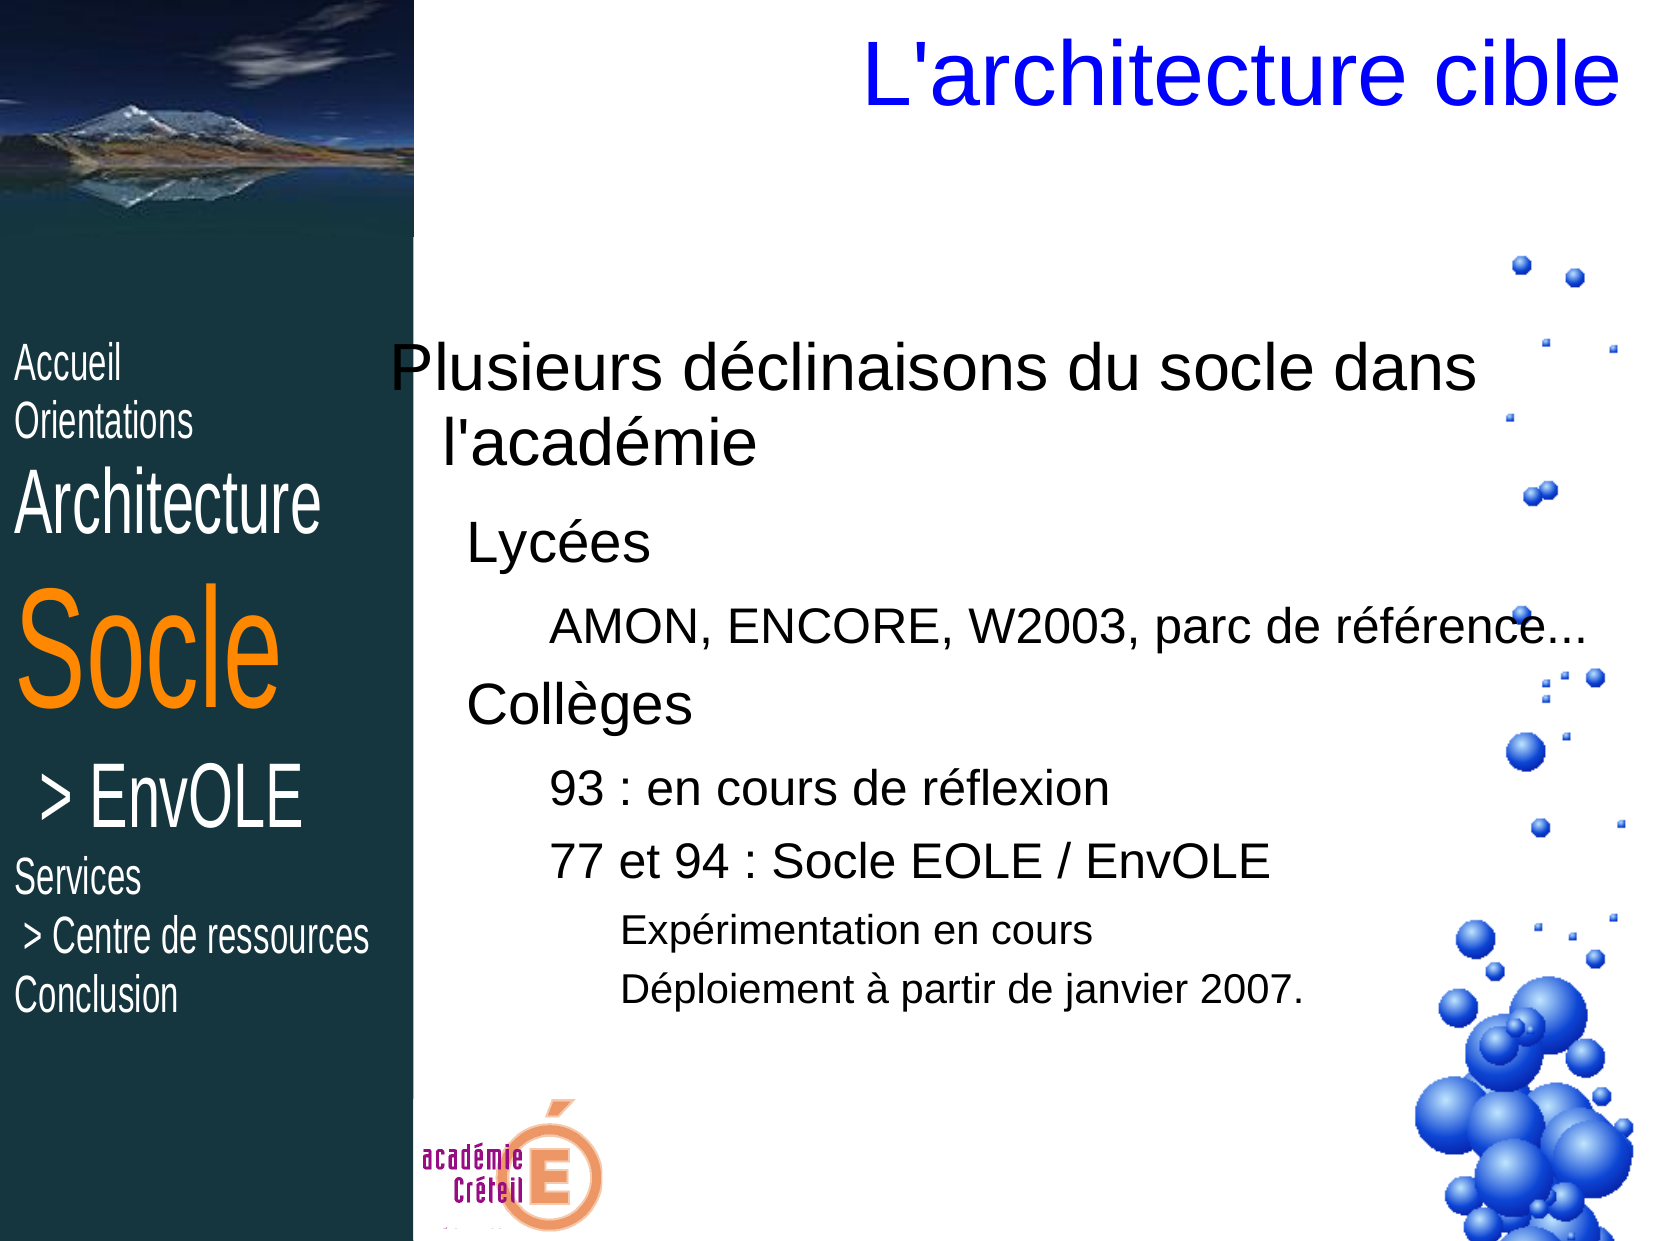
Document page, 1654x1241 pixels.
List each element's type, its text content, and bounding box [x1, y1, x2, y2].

title L'architecture cible [0, 0, 1625, 148]
list Plusieurs déclinaisons du socle dans l'académie Lycées AMON, ENCORE, W2003, parc de référence... Collèges 93 : en cours de réflexion 77 et 94 : Socle EOLE / EnvOLE Expérimentation en cours Déploiement à partir de janvier 2007. [372, 190, 1654, 1152]
picture [413, 1152, 603, 1240]
text_box Accueil Orientations Architecture Socle > EnvOLE Services > Centre de ressources Conclusion [0, 324, 384, 1034]
picture [0, 148, 414, 237]
picture [1412, 1152, 1648, 1241]
